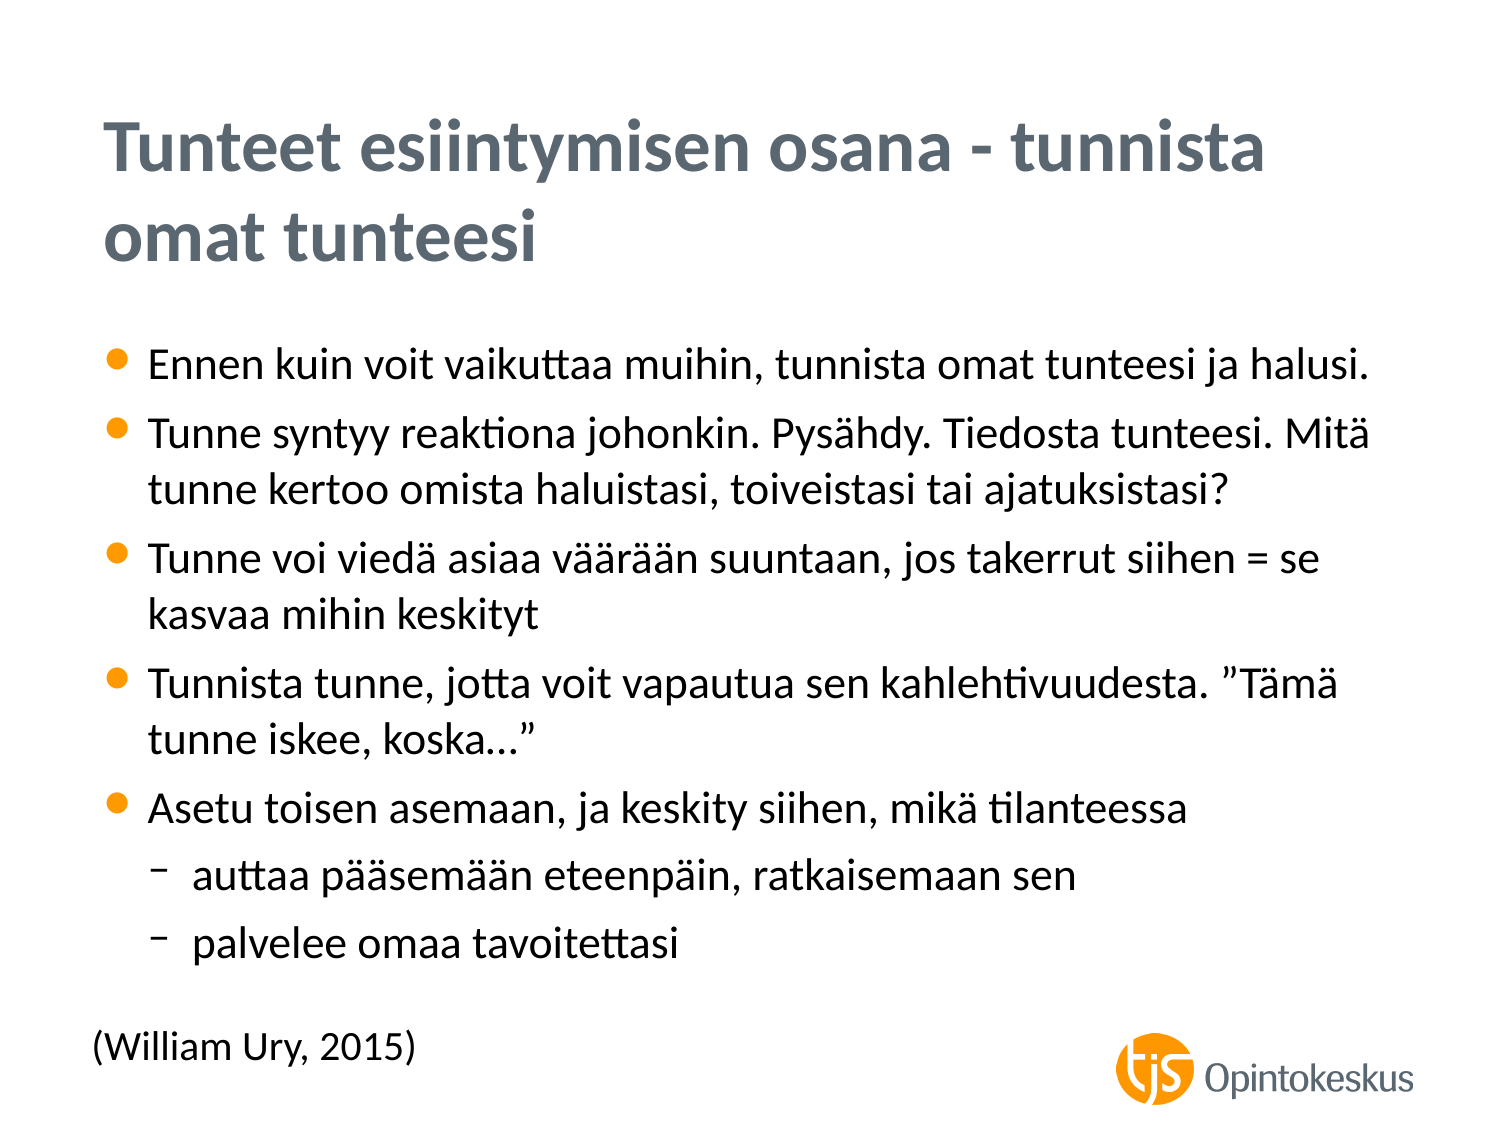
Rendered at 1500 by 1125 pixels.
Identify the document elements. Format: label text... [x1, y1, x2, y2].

text_box (William Ury, 2015) [76, 1011, 573, 1122]
picture [1116, 1033, 1413, 1105]
list Ennen kuin voit vaikuttaa muihin, tunnista omat tunteesi ja halusi. Tunne syntyy reaktiona johonkin. Pysähdy. Tiedosta tunteesi. Mitä tunne kertoo omista haluistasi, toiveistasi tai ajatuksistasi? Tunne voi viedä asiaa väärään suuntaan, jos takerrut siihen = se kasvaa mihin keskityt Tunnista tunne, jotta voit vapautua sen kahlehtivuudesta. ”Tämä tunne iskee, koska…” Asetu toisen asemaan, ja keskity siihen, mikä tilanteessa auttaa pääsemään eteenpäin, ratkaisemaan sen palvelee omaa tavoitettasi [88, 324, 1412, 1004]
title Tunteet esiintymisen osana - tunnista omat tunteesi [88, 88, 1412, 266]
